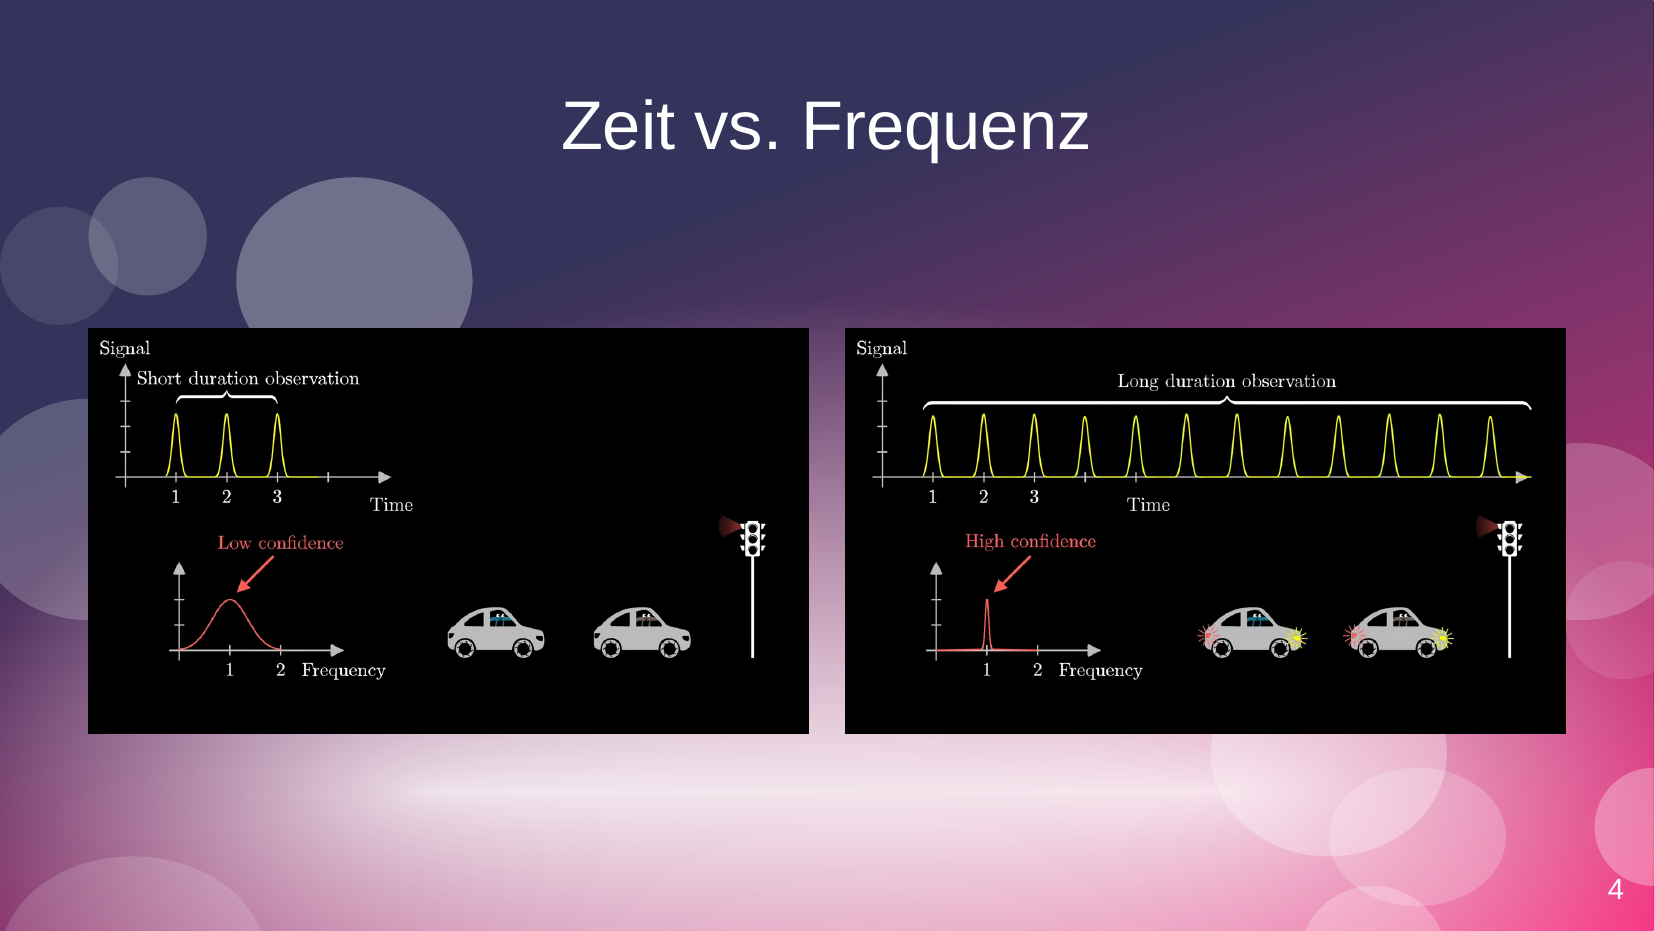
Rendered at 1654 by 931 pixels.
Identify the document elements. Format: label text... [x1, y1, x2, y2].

picture [88, 328, 809, 735]
title Zeit vs. Frequenz [88, 44, 1565, 207]
picture [845, 328, 1566, 735]
